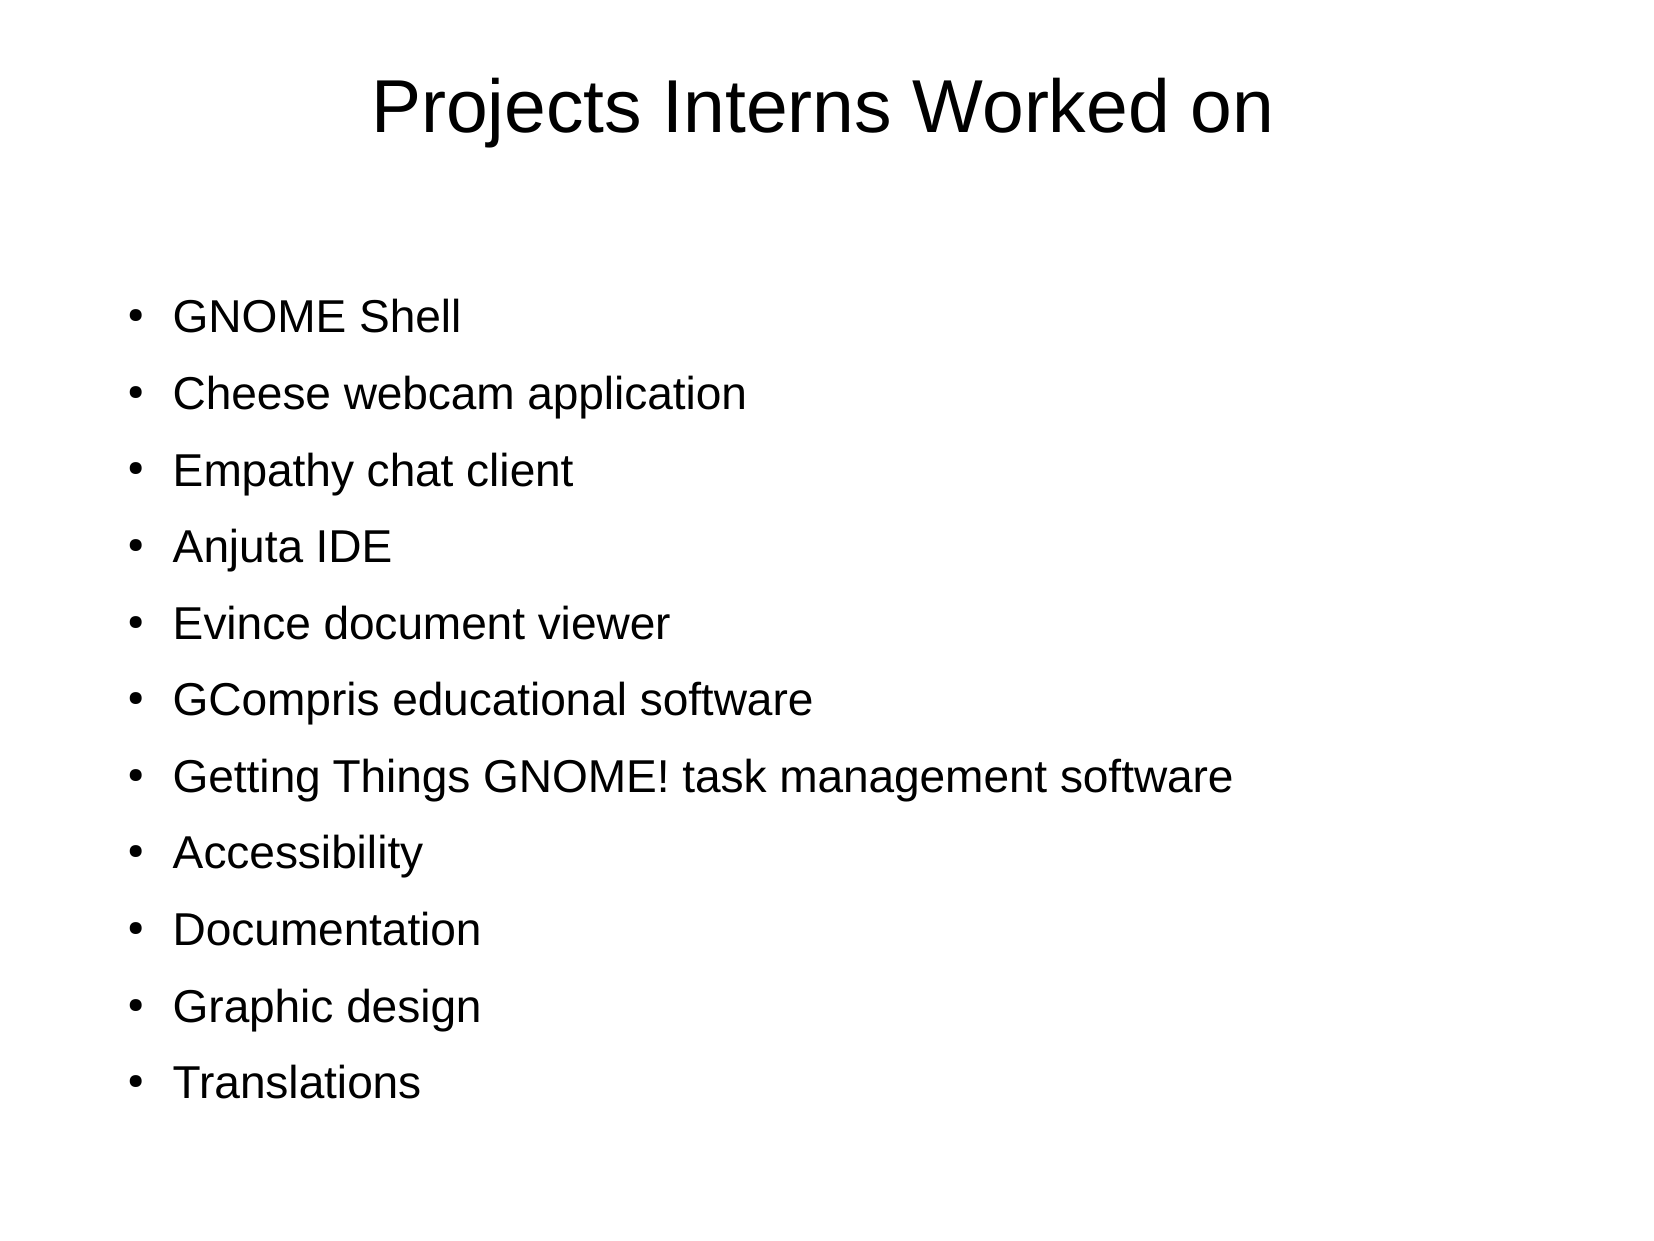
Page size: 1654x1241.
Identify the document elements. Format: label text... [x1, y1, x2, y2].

title Projects Interns Worked on [0, 2, 1646, 211]
list GNOME Shell Cheese webcam application Empathy chat client Anjuta IDE Evince document viewer GCompris educational software Getting Things GNOME! task management software Accessibility Documentation Graphic design Translations [112, 291, 1601, 1111]
